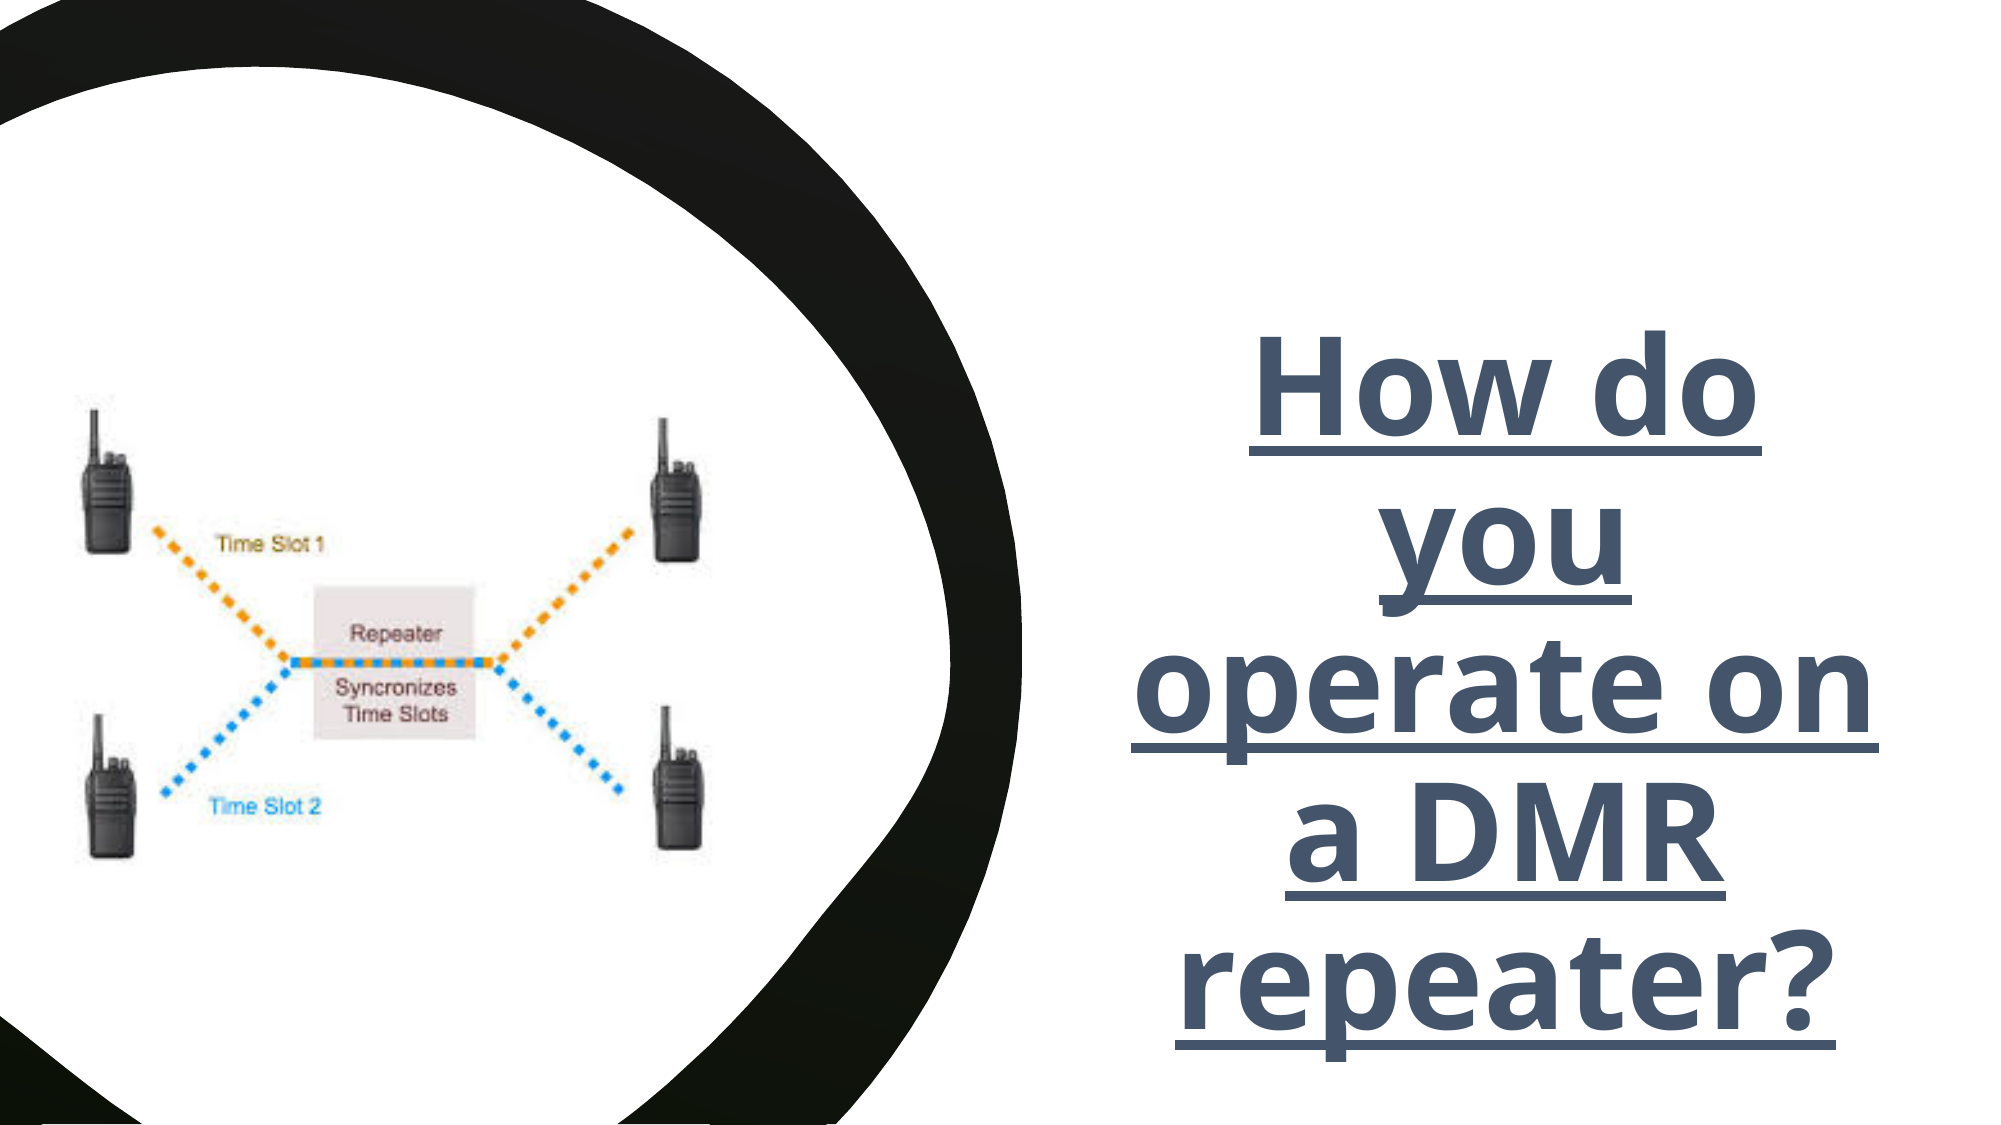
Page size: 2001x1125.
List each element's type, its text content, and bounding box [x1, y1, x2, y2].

title How do you operate on a DMR repeater? [1111, 309, 1900, 523]
text_box [0, 0, 2000, 1125]
picture [55, 393, 736, 882]
